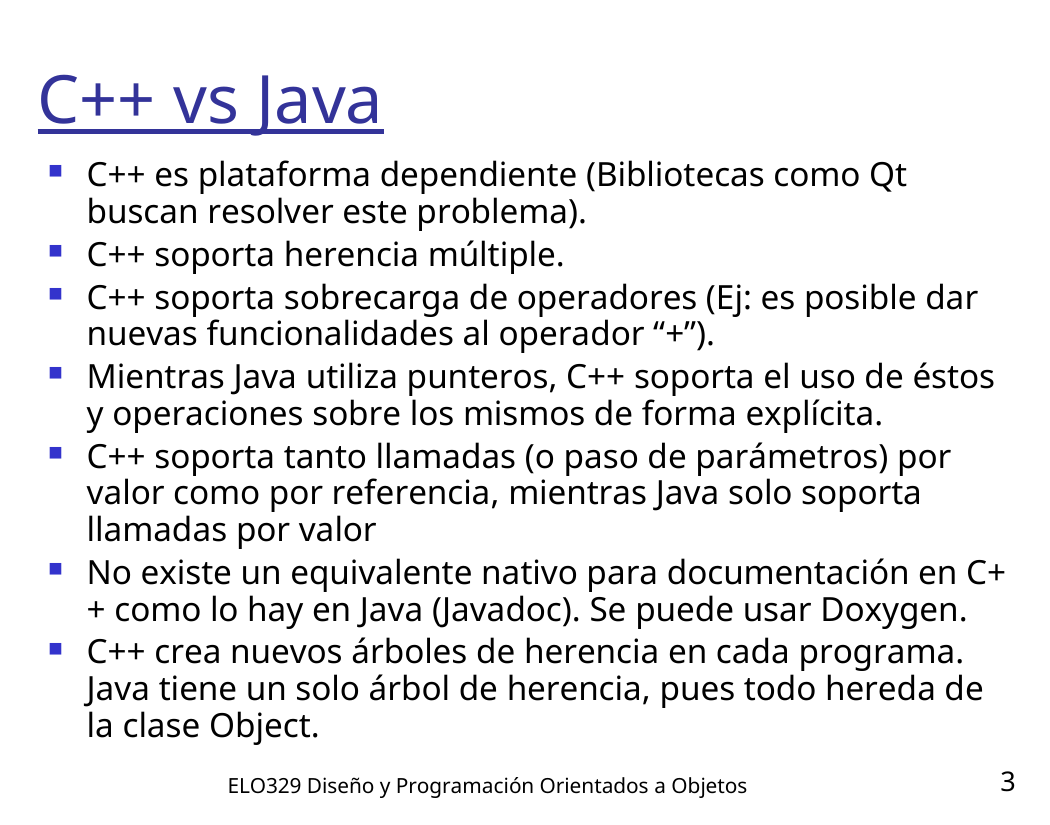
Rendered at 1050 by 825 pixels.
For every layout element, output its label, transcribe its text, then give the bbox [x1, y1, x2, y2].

title C++ vs Java [37, 37, 1026, 147]
text_box C++ es plataforma dependiente (Bibliotecas como Qt buscan resolver este problema). C++ soporta herencia múltiple. C++ soporta sobrecarga de operadores (Ej: es posible dar nuevas funcionalidades al operador “+”). Mientras Java utiliza punteros, C++ soporta el uso de éstos y operaciones sobre los mismos de forma explícita. C++ soporta tanto llamadas (o paso de parámetros) por valor como por referencia, mientras Java solo soporta llamadas por valor No existe un equivalente nativo para documentación en C++ como lo hay en Java (Javadoc). Se puede usar Doxygen. C++ crea nuevos árboles de herencia en cada programa. Java tiene un solo árbol de herencia, pues todo hereda de la clase Object. [37, 150, 1023, 739]
